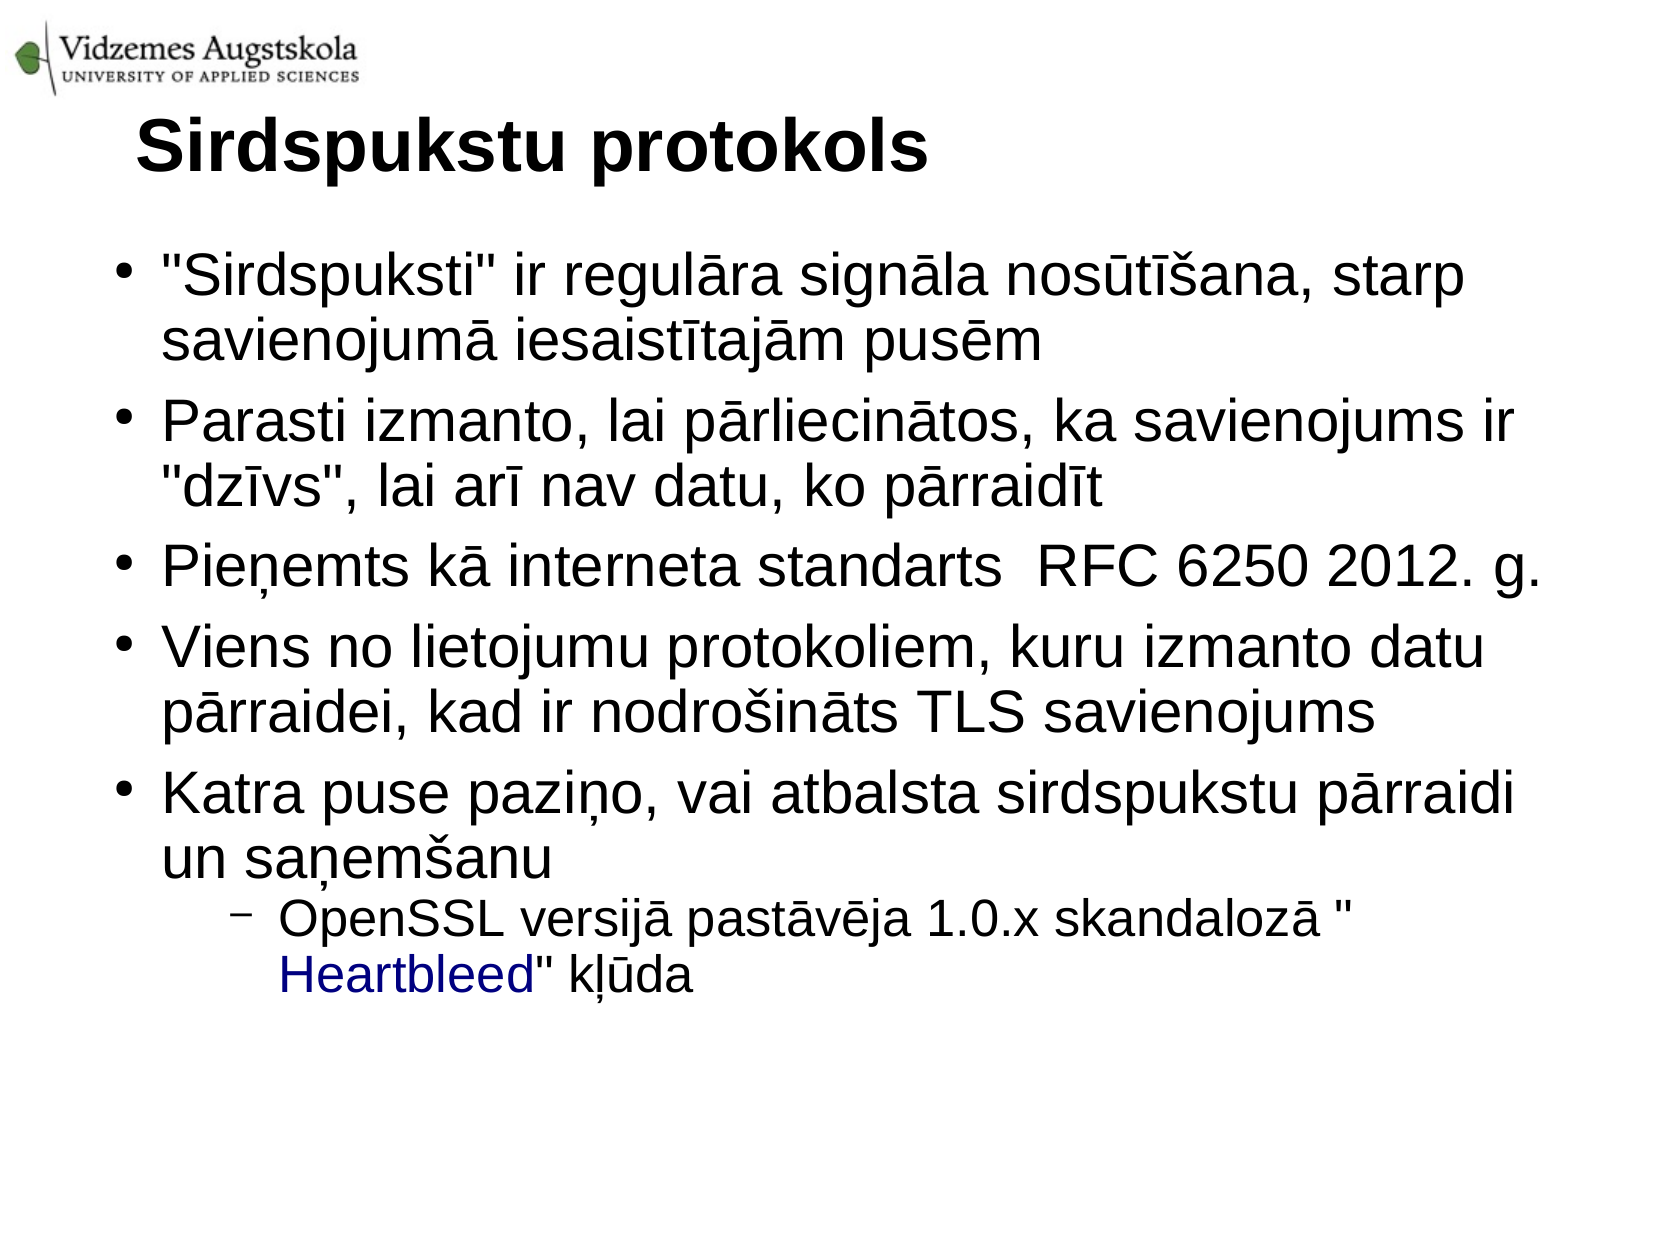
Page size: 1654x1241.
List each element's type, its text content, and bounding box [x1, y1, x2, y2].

picture [5, 2, 368, 113]
title Sirdspukstu protokols [94, 96, 1512, 195]
list "Sirdspuksti" ir regulāra signāla nosūtīšana, starp savienojumā iesaistītajām pusēm Parasti izmanto, lai pārliecinātos, ka savienojums ir "dzīvs", lai arī nav datu, ko pārraidīt Pieņemts kā interneta standarts RFC 6250 2012. g. Viens no lietojumu protokoliem, kuru izmanto datu pārraidei, kad ir nodrošināts TLS savienojums Katra puse paziņo, vai atbalsta sirdspukstu pārraidi un saņemšanu OpenSSL versijā pastāvēja 1.0.x skandalozā "Heartbleed" kļūda [82, 236, 1569, 1107]
